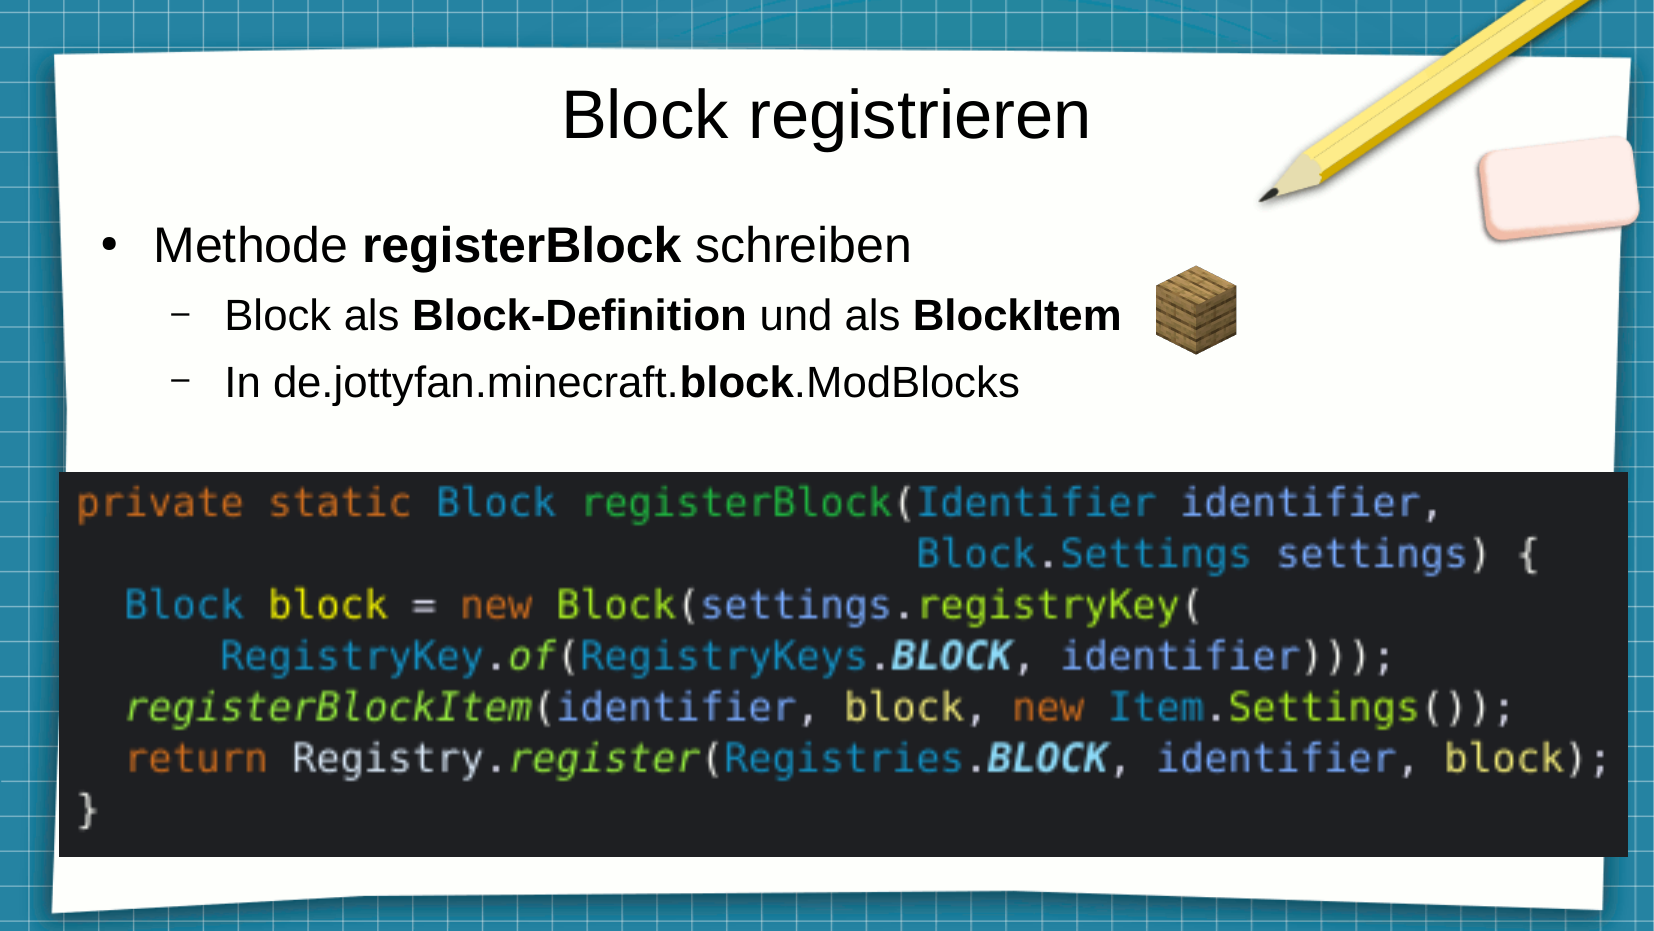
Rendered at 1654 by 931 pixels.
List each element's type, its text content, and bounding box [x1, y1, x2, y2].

list Methode registerBlock schreiben Block als Block-Definition und als BlockItem In de.jottyfan.minecraft.block.ModBlocks [82, 217, 1571, 414]
picture [0, 0, 1654, 931]
title Block registrieren [82, 37, 1571, 193]
